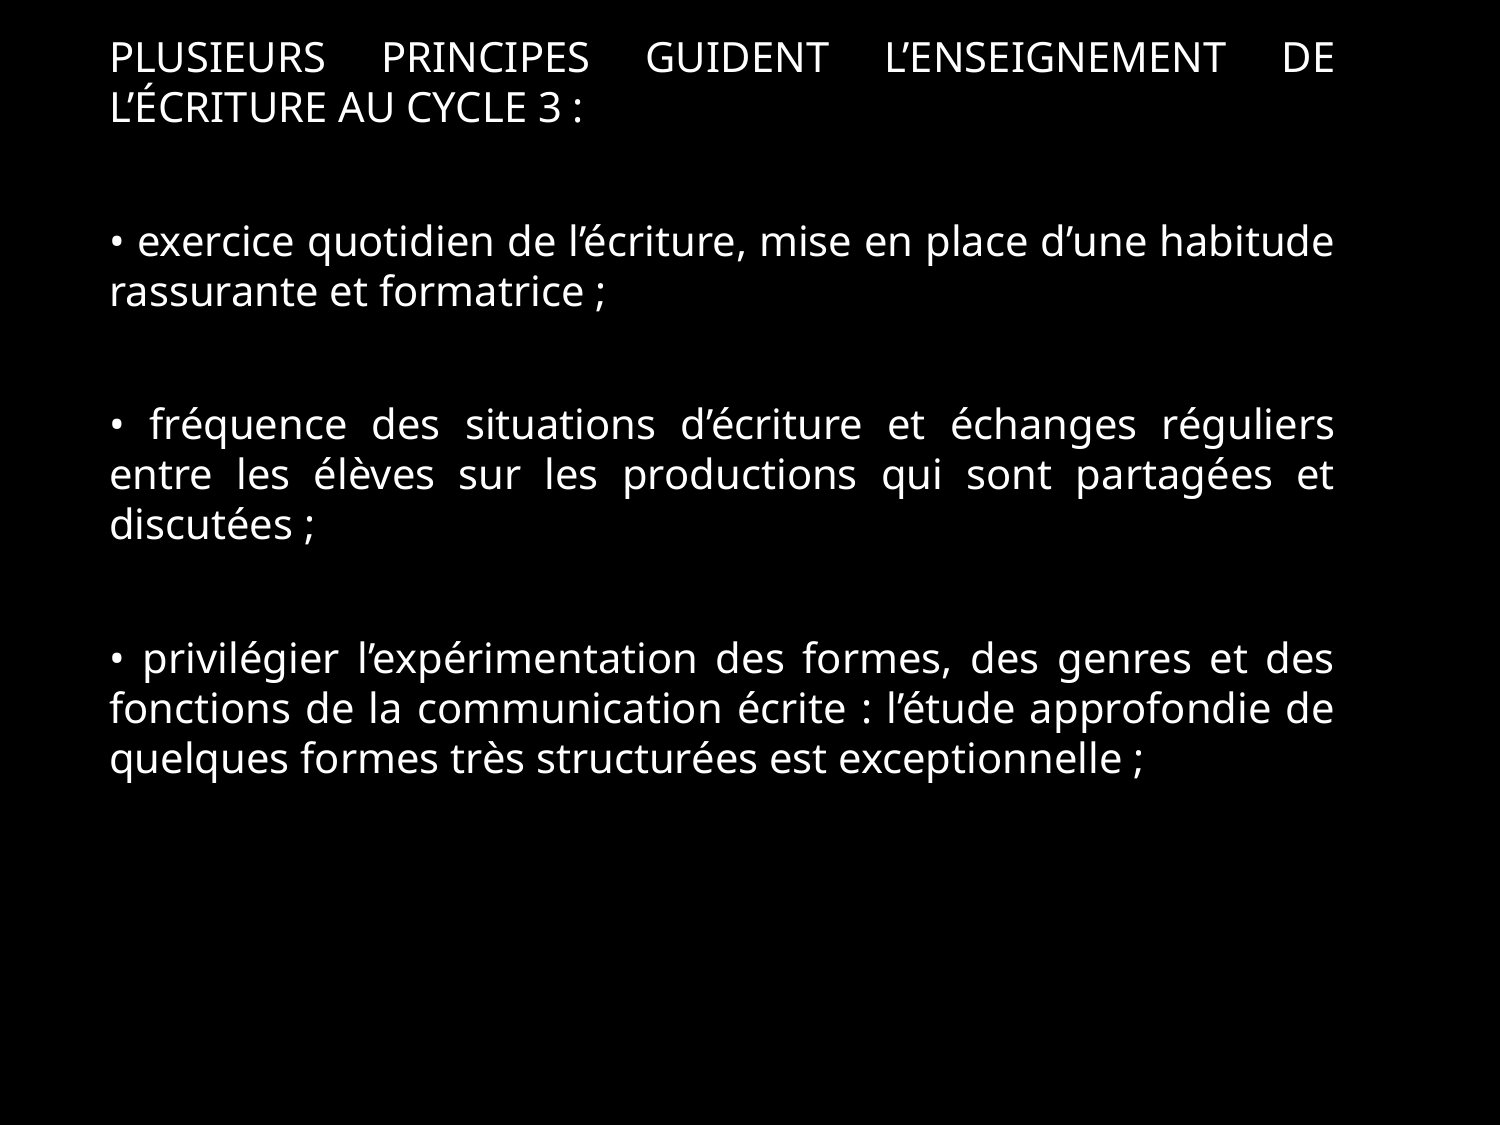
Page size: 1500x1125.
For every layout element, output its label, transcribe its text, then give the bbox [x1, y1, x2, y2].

subtitle PLUSIEURS PRINCIPES GUIDENT L’ENSEIGNEMENT DE L’ÉCRITURE AU CYCLE 3 : • exercice quotidien de l’écriture, mise en place d’une habitude rassurante et formatrice ; • fréquence des situations d’écriture et échanges réguliers entre les élèves sur les productions qui sont partagées et discutées ; • privilégier l’expérimentation des formes, des genres et des fonctions de la communication écrite : l’étude approfondie de quelques formes très structurées est exceptionnelle ; [94, 23, 1370, 674]
